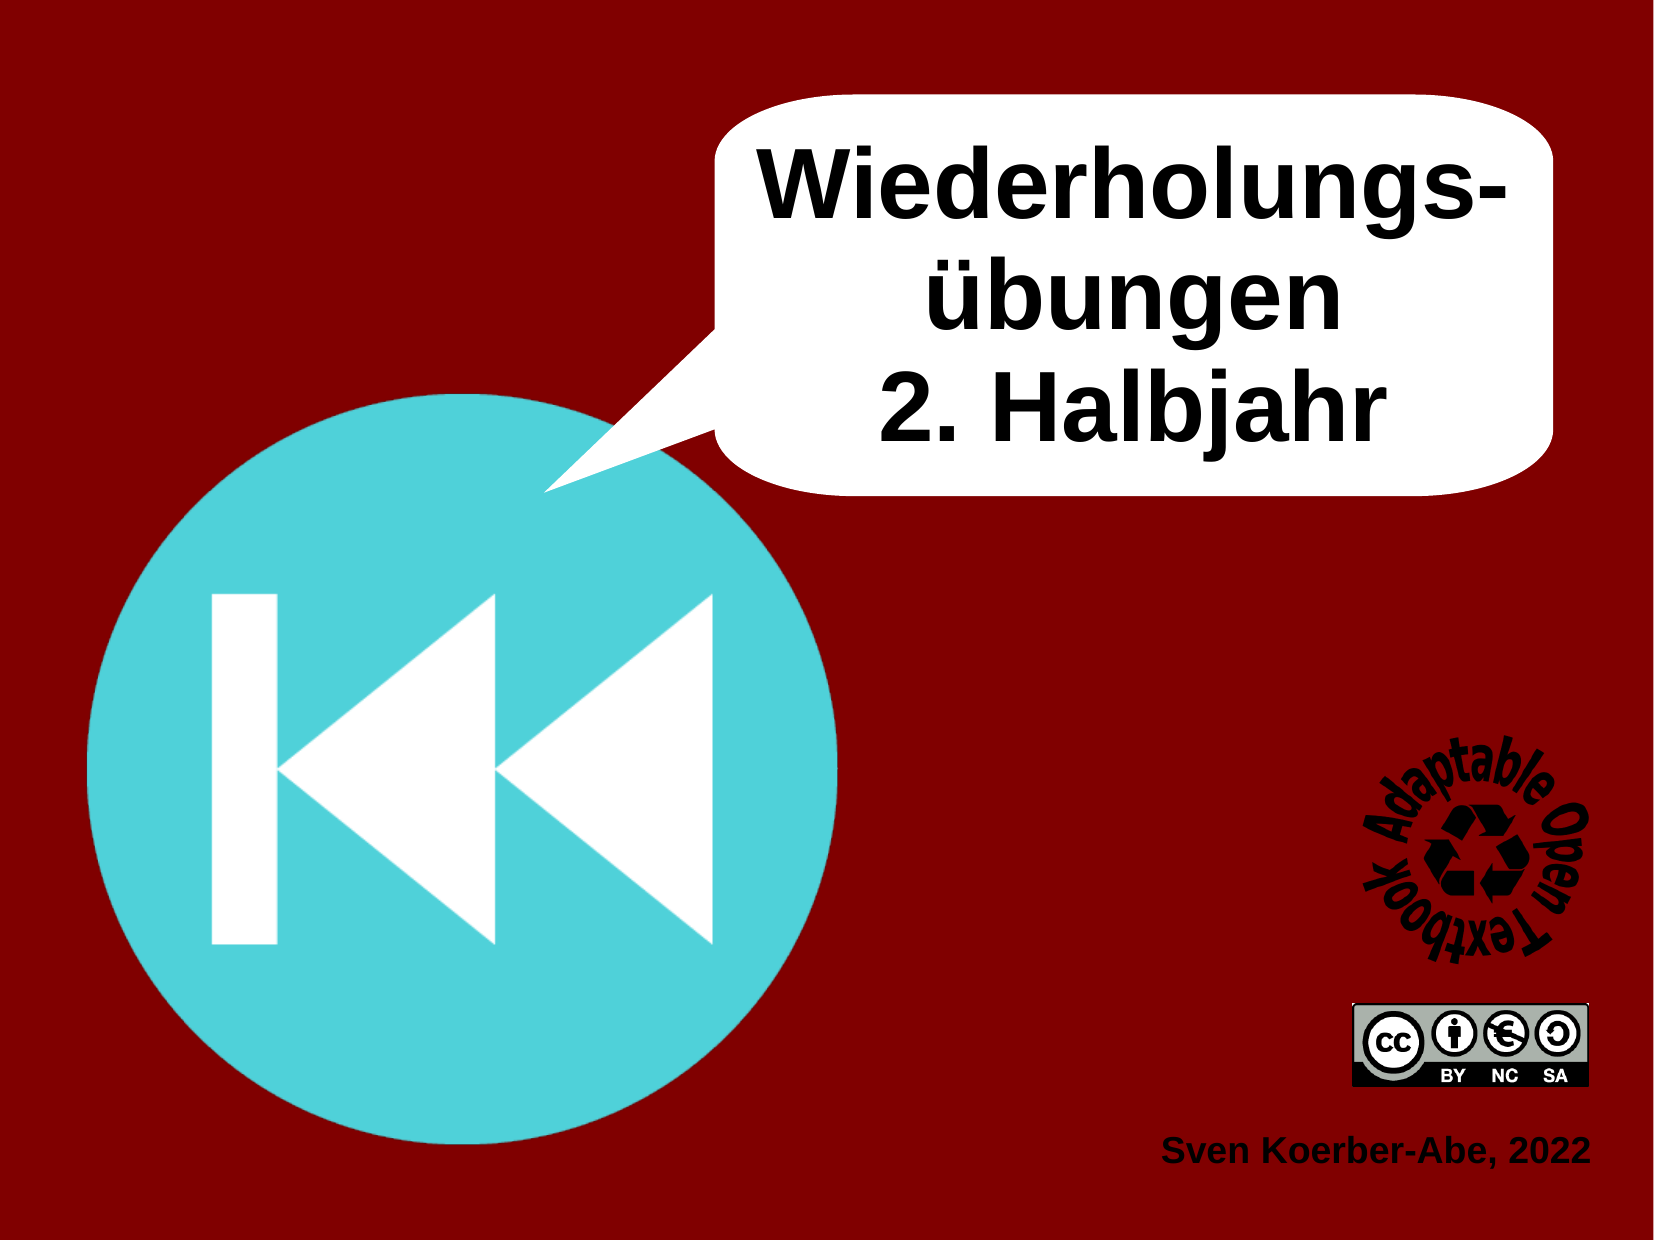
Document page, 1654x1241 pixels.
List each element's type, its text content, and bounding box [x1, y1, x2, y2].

text_box Wiederholungs- übungen 2. Halbjahr [543, 94, 1554, 497]
picture [62, 369, 863, 1170]
picture [1358, 732, 1595, 969]
picture [1352, 1003, 1589, 1087]
text_box Sven Koerber-Abe, 2022 [1098, 1122, 1607, 1182]
